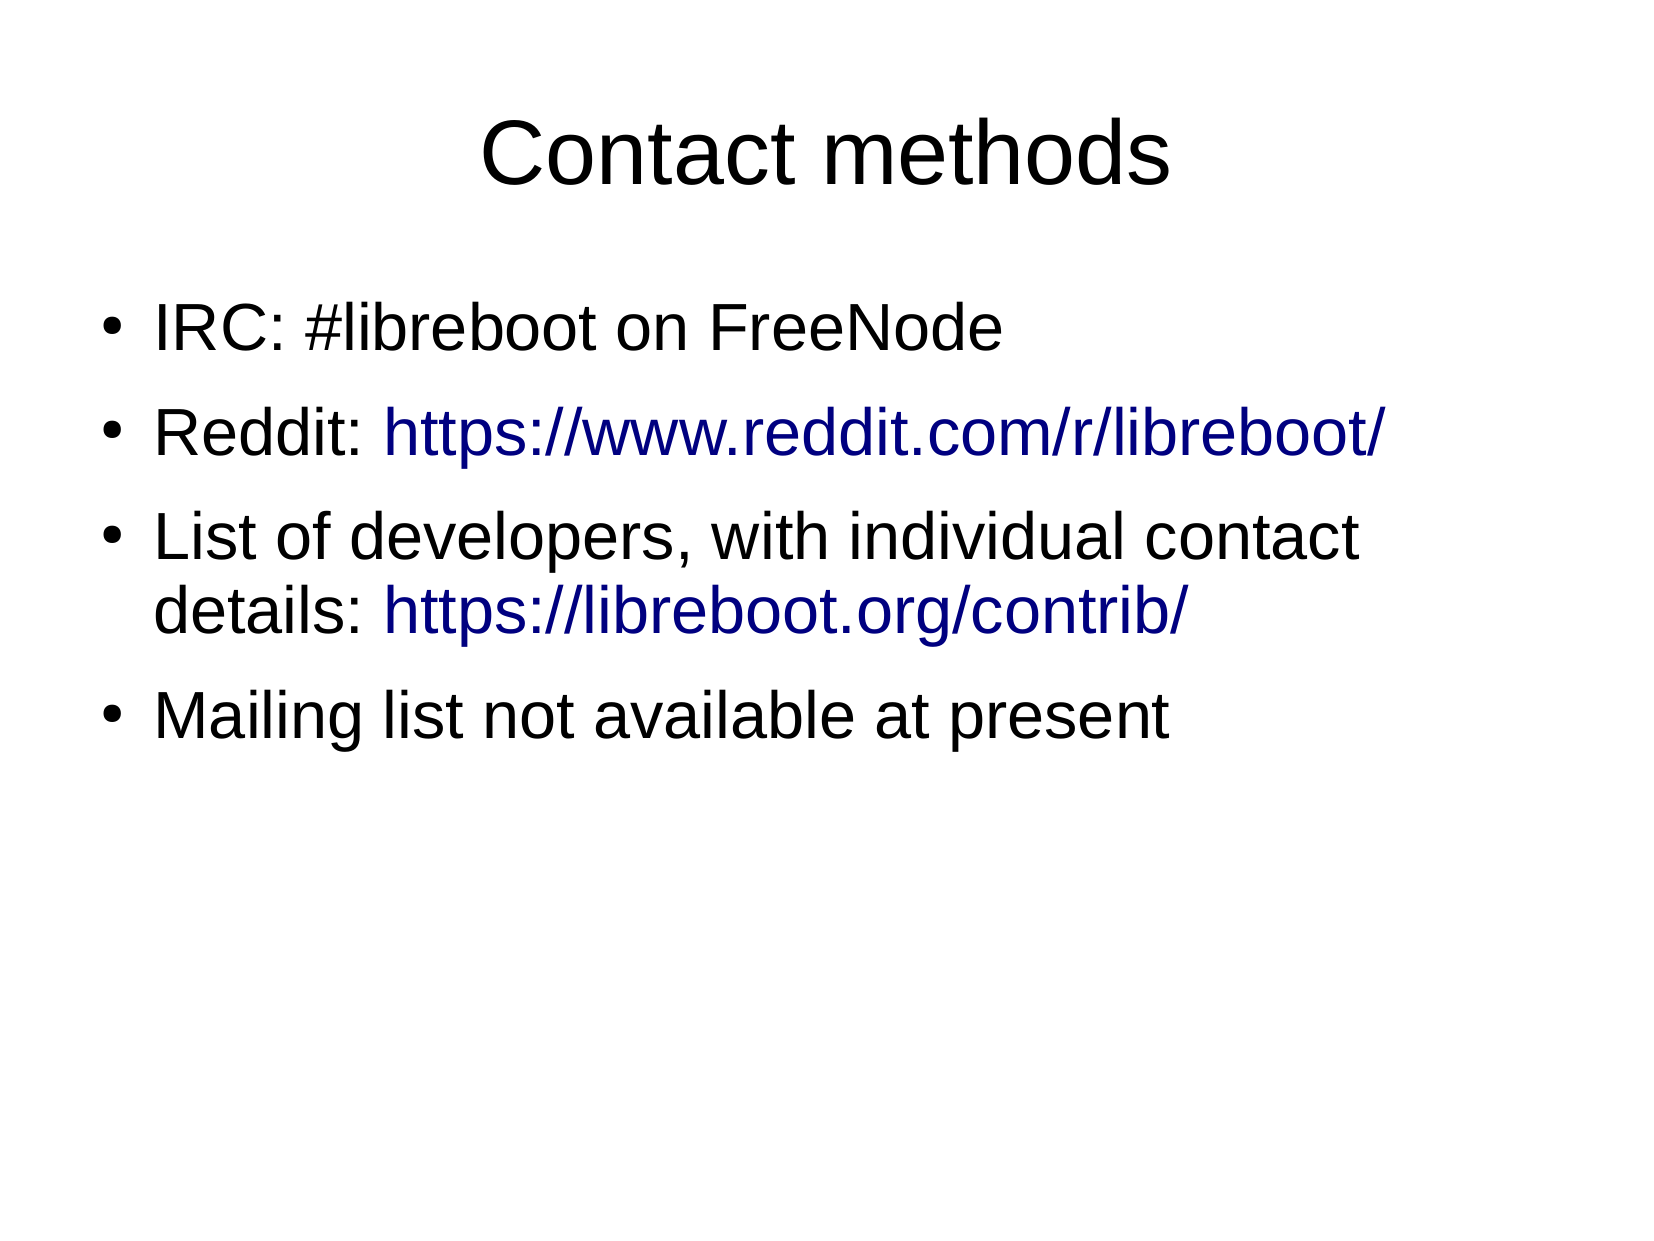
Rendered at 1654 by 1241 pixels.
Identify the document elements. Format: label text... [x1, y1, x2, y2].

title Contact methods [82, 49, 1571, 257]
list IRC: #libreboot on FreeNode Reddit: https://www.reddit.com/r/libreboot/ List of developers, with individual contact details: https://libreboot.org/contrib/ Mailing list not available at present [82, 290, 1571, 1010]
